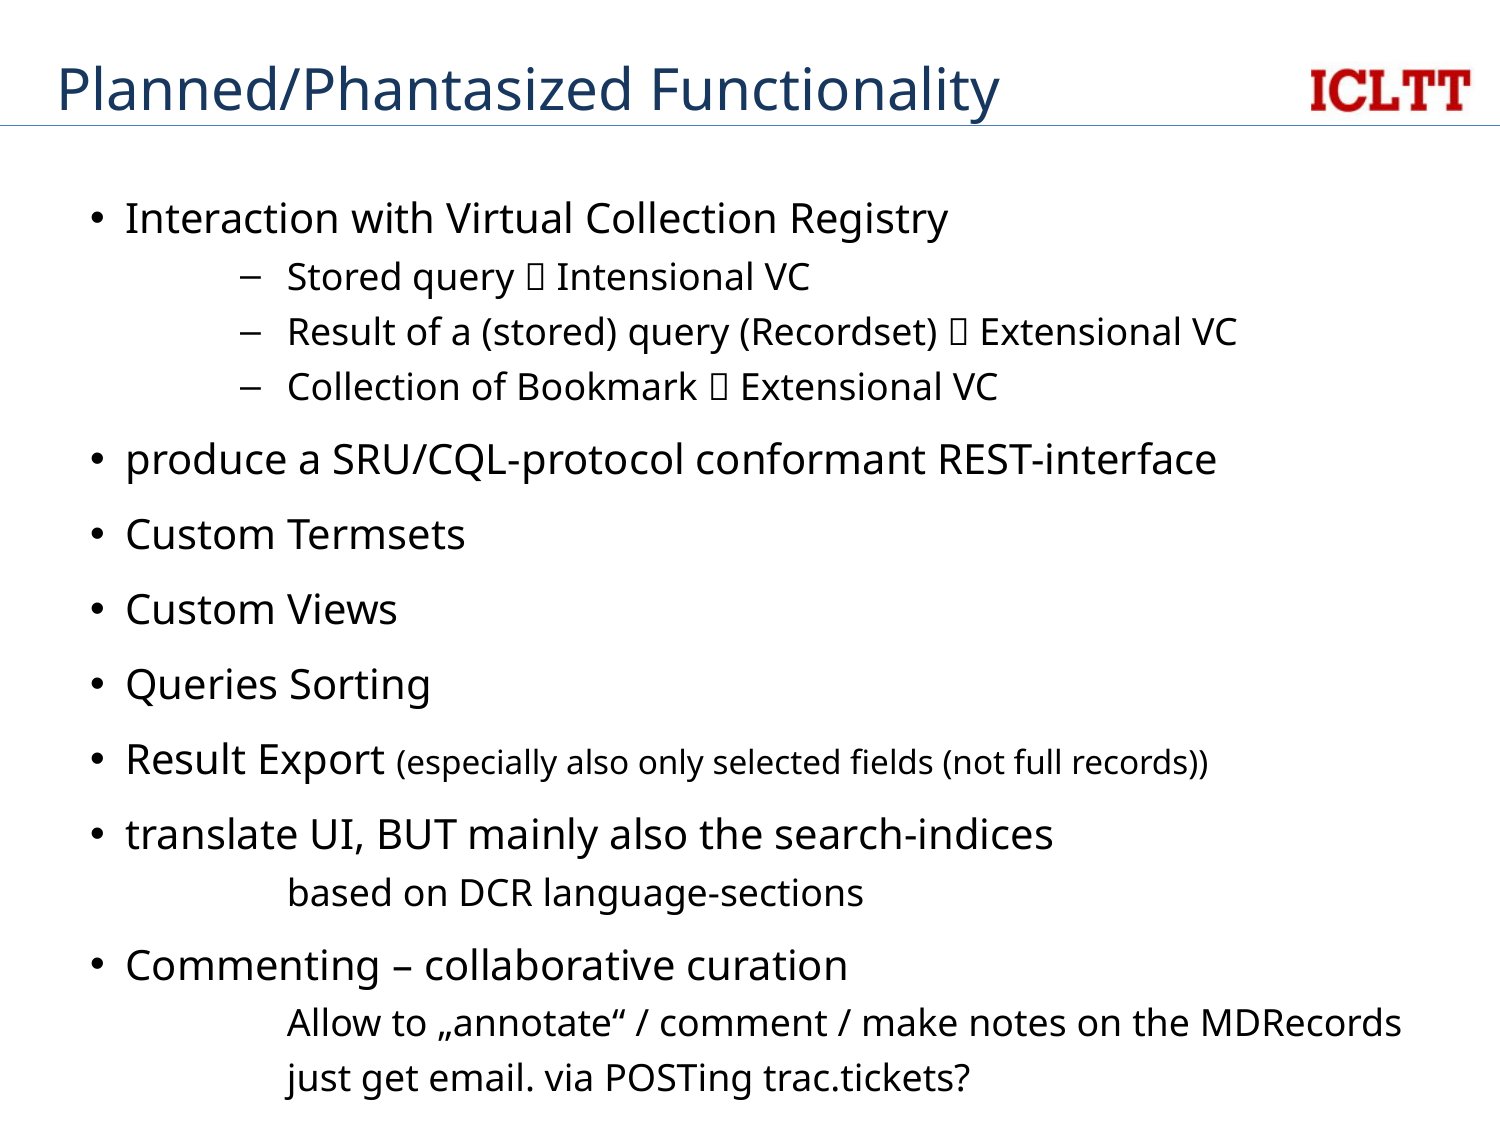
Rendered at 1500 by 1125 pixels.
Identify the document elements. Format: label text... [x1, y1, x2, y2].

picture [1426, 61, 1475, 121]
list Interaction with Virtual Collection Registry Stored query  Intensional VC Result of a (stored) query (Recordset)  Extensional VC Collection of Bookmark  Extensional VC produce a SRU/CQL-protocol conformant REST-interface Custom Termsets Custom Views Queries Sorting Result Export (especially also only selected fields (not full records)) translate UI, BUT mainly also the search-indices based on DCR language-sections Commenting – collaborative curation Allow to „annotate“ / comment / make notes on the MDRecords just get email. via POSTing trac.tickets? [75, 184, 1426, 1083]
title Planned/Phantasized Functionality [41, 45, 1426, 126]
